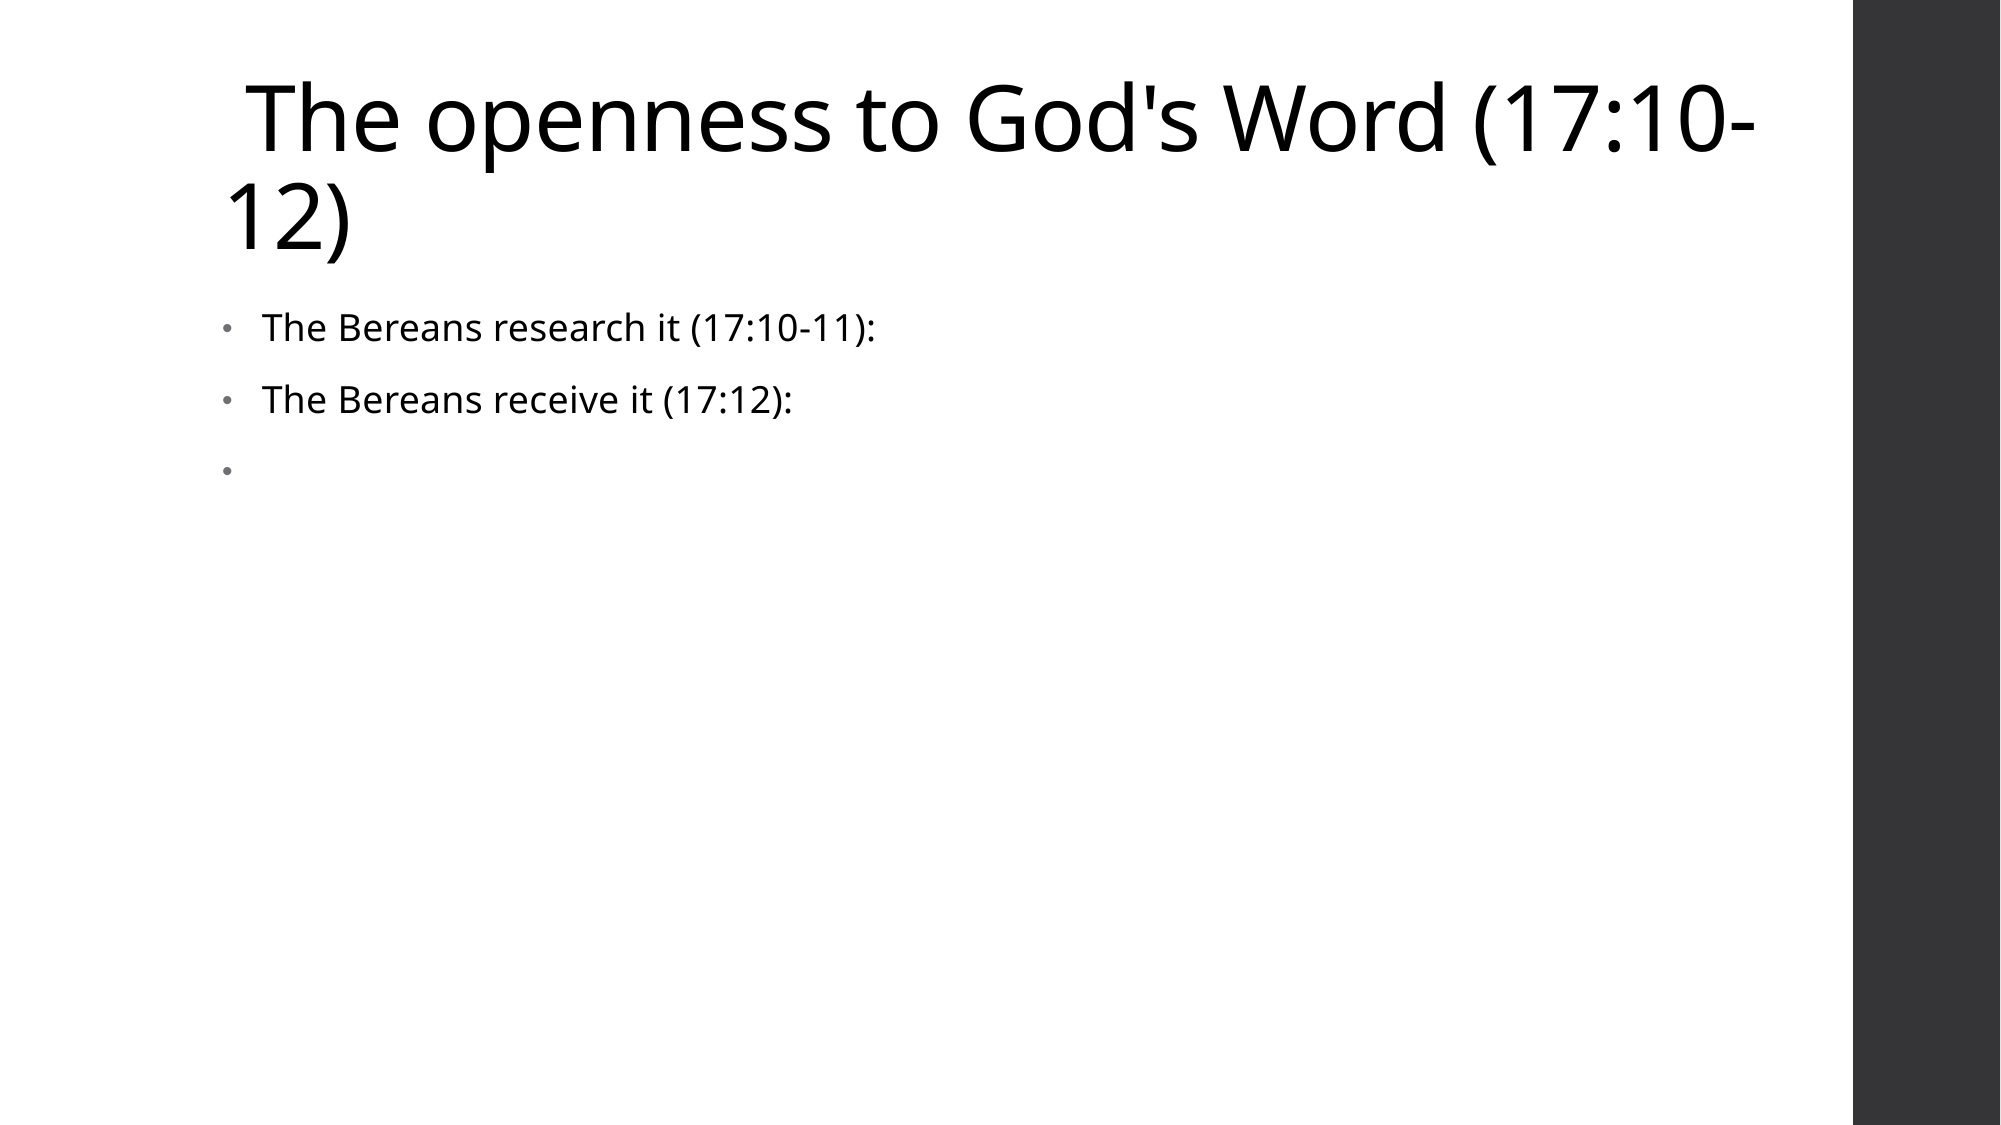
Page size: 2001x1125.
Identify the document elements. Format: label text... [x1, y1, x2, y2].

list The Bereans research it (17:10-11): The Bereans receive it (17:12): [206, 299, 1617, 1014]
title The openness to God's Word (17:10-12) [206, 60, 1797, 278]
